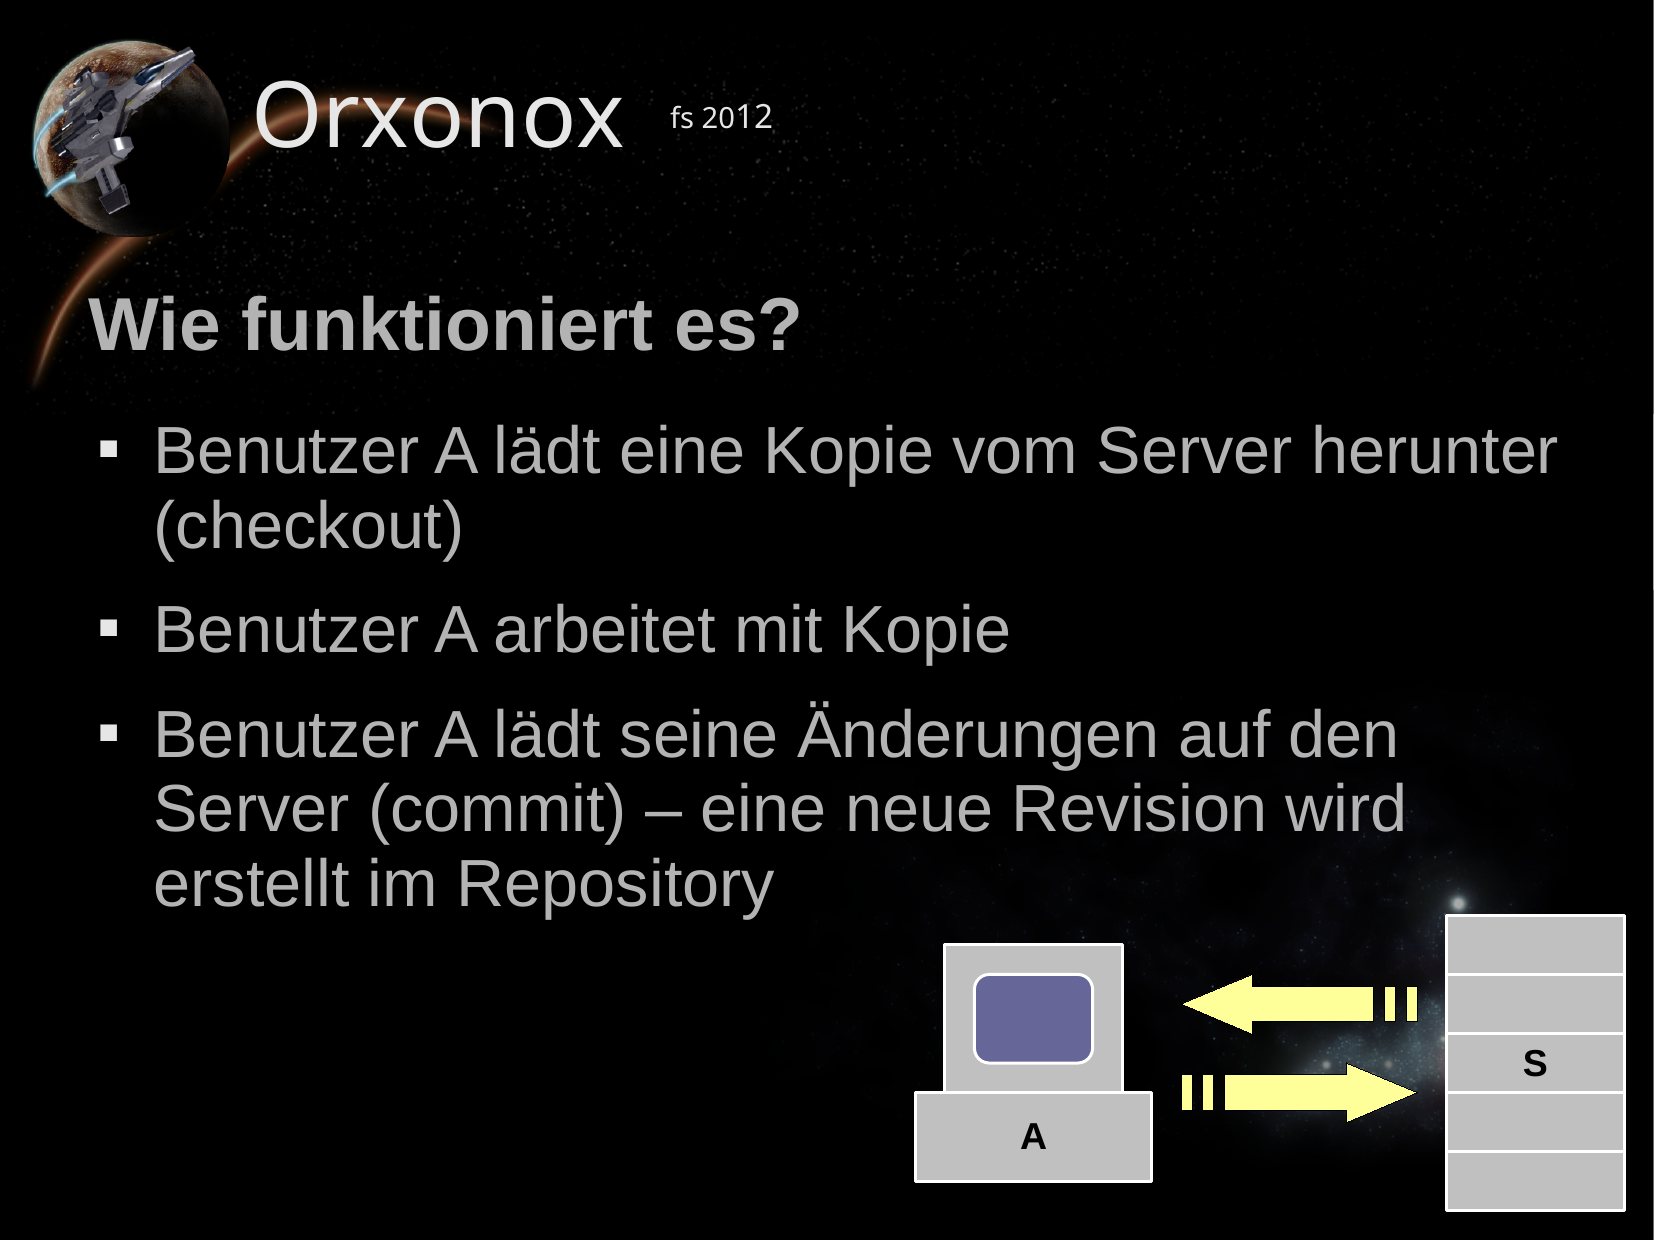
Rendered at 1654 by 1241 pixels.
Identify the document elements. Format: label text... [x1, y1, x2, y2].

text_box [944, 944, 1123, 1092]
text_box [1181, 974, 1374, 1035]
title Wie funktioniert es? [88, 265, 1577, 384]
text_box S [1446, 1033, 1625, 1092]
text_box [1446, 1092, 1625, 1211]
text_box [1224, 1062, 1418, 1123]
picture [644, 590, 1654, 1240]
text_box [1202, 1074, 1214, 1111]
text_box [1384, 986, 1396, 1022]
text_box [1181, 1074, 1193, 1111]
picture [0, 0, 1654, 521]
text_box A [915, 1092, 1152, 1182]
list Benutzer A lädt eine Kopie vom Server herunter (checkout) Benutzer A arbeitet mit Kopie Benutzer A lädt seine Änderungen auf den Server (commit) – eine neue Revision wird erstellt im Repository [82, 413, 1571, 1232]
text_box [1406, 986, 1418, 1022]
text_box [1446, 915, 1625, 1033]
